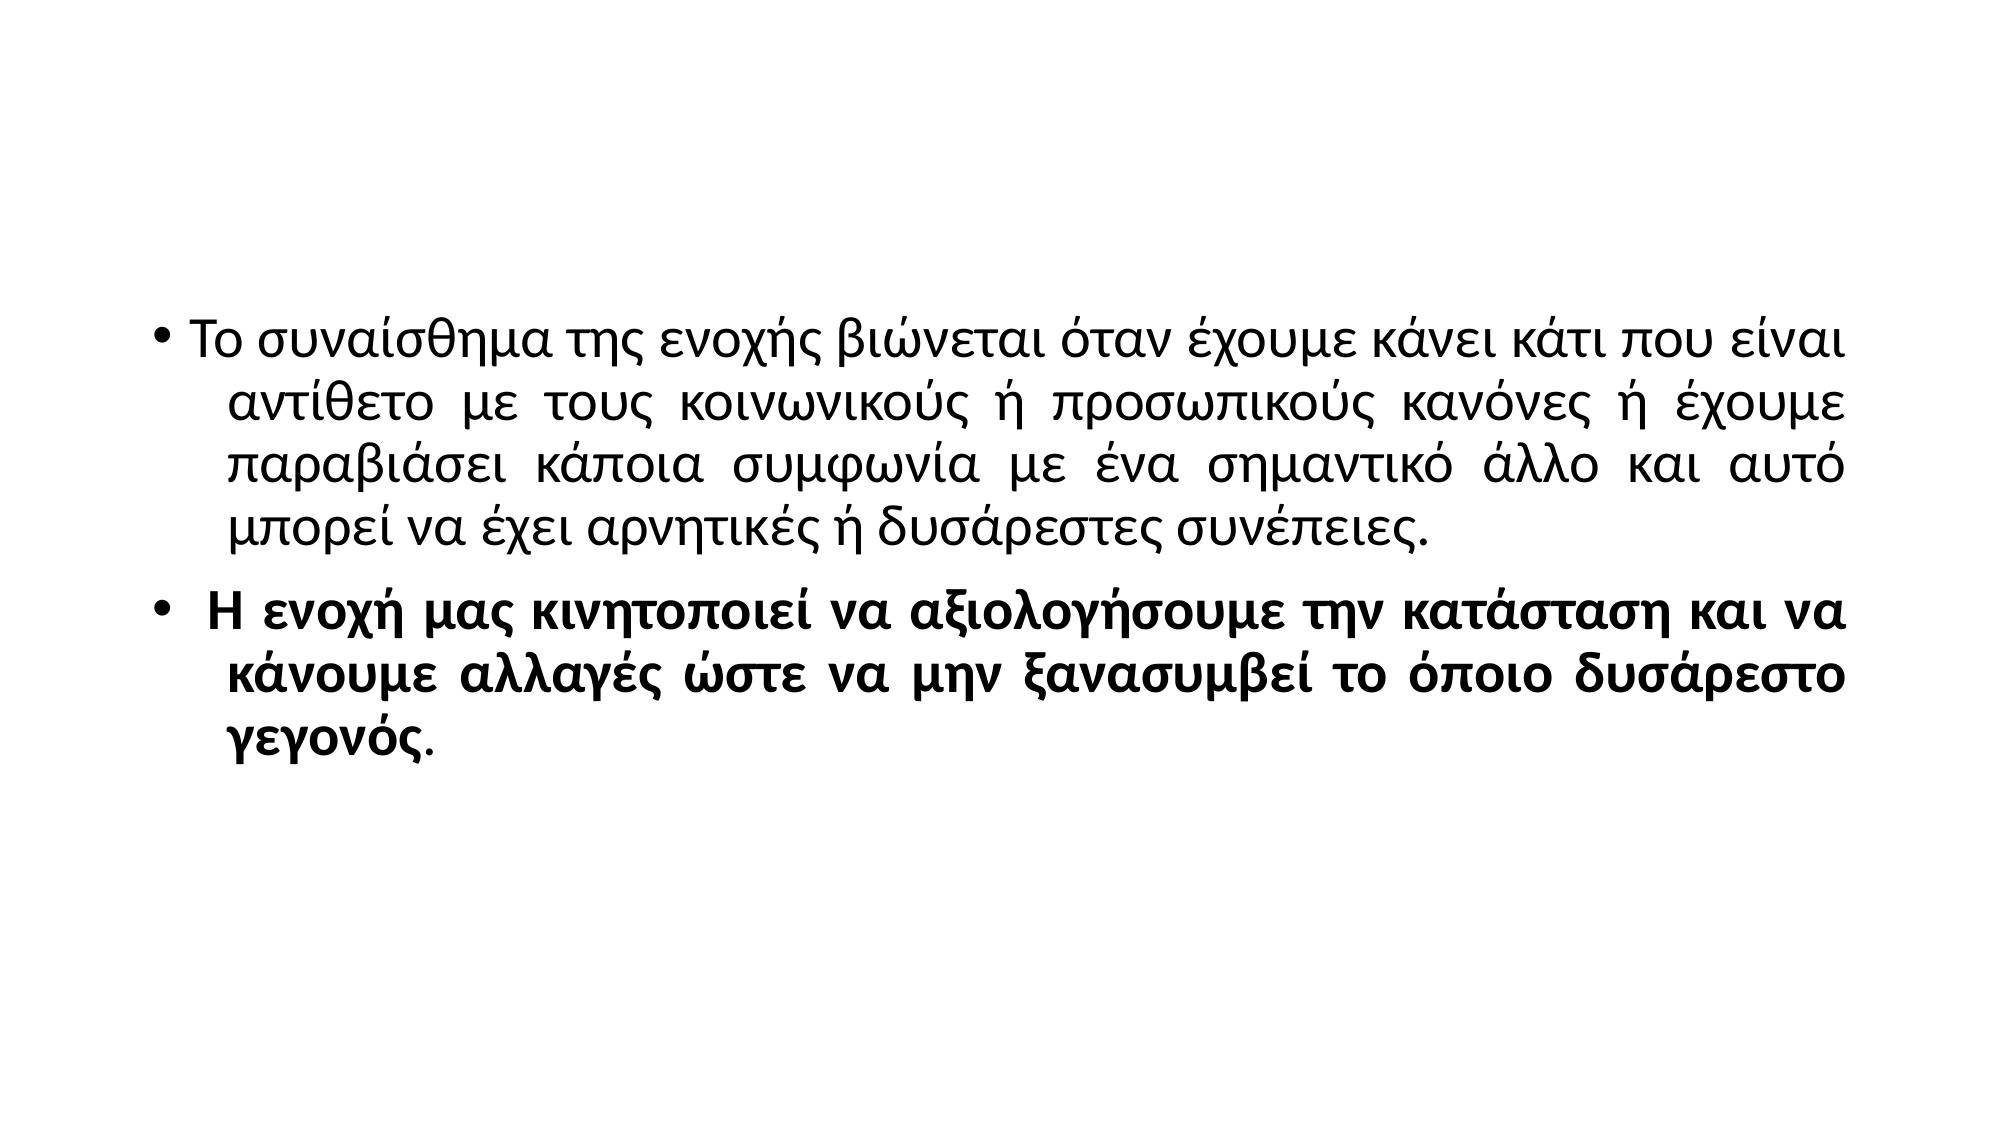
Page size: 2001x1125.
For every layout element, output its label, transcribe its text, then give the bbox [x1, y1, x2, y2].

list Το συναίσθημα της ενοχής βιώνεται όταν έχουμε κάνει κάτι που είναι αντίθετο με τους κοινωνικούς ή προσωπικούς κανόνες ή έχουμε παραβιάσει κάποια συμφωνία με ένα σημαντικό άλλο και αυτό μπορεί να έχει αρνητικές ή δυσάρεστες συνέπειες. Η ενοχή μας κινητοποιεί να αξιολογήσουμε την κατάσταση και να κάνουμε αλλαγές ώστε να μην ξανασυμβεί το όποιο δυσάρεστο γεγονός. [137, 299, 1863, 1014]
